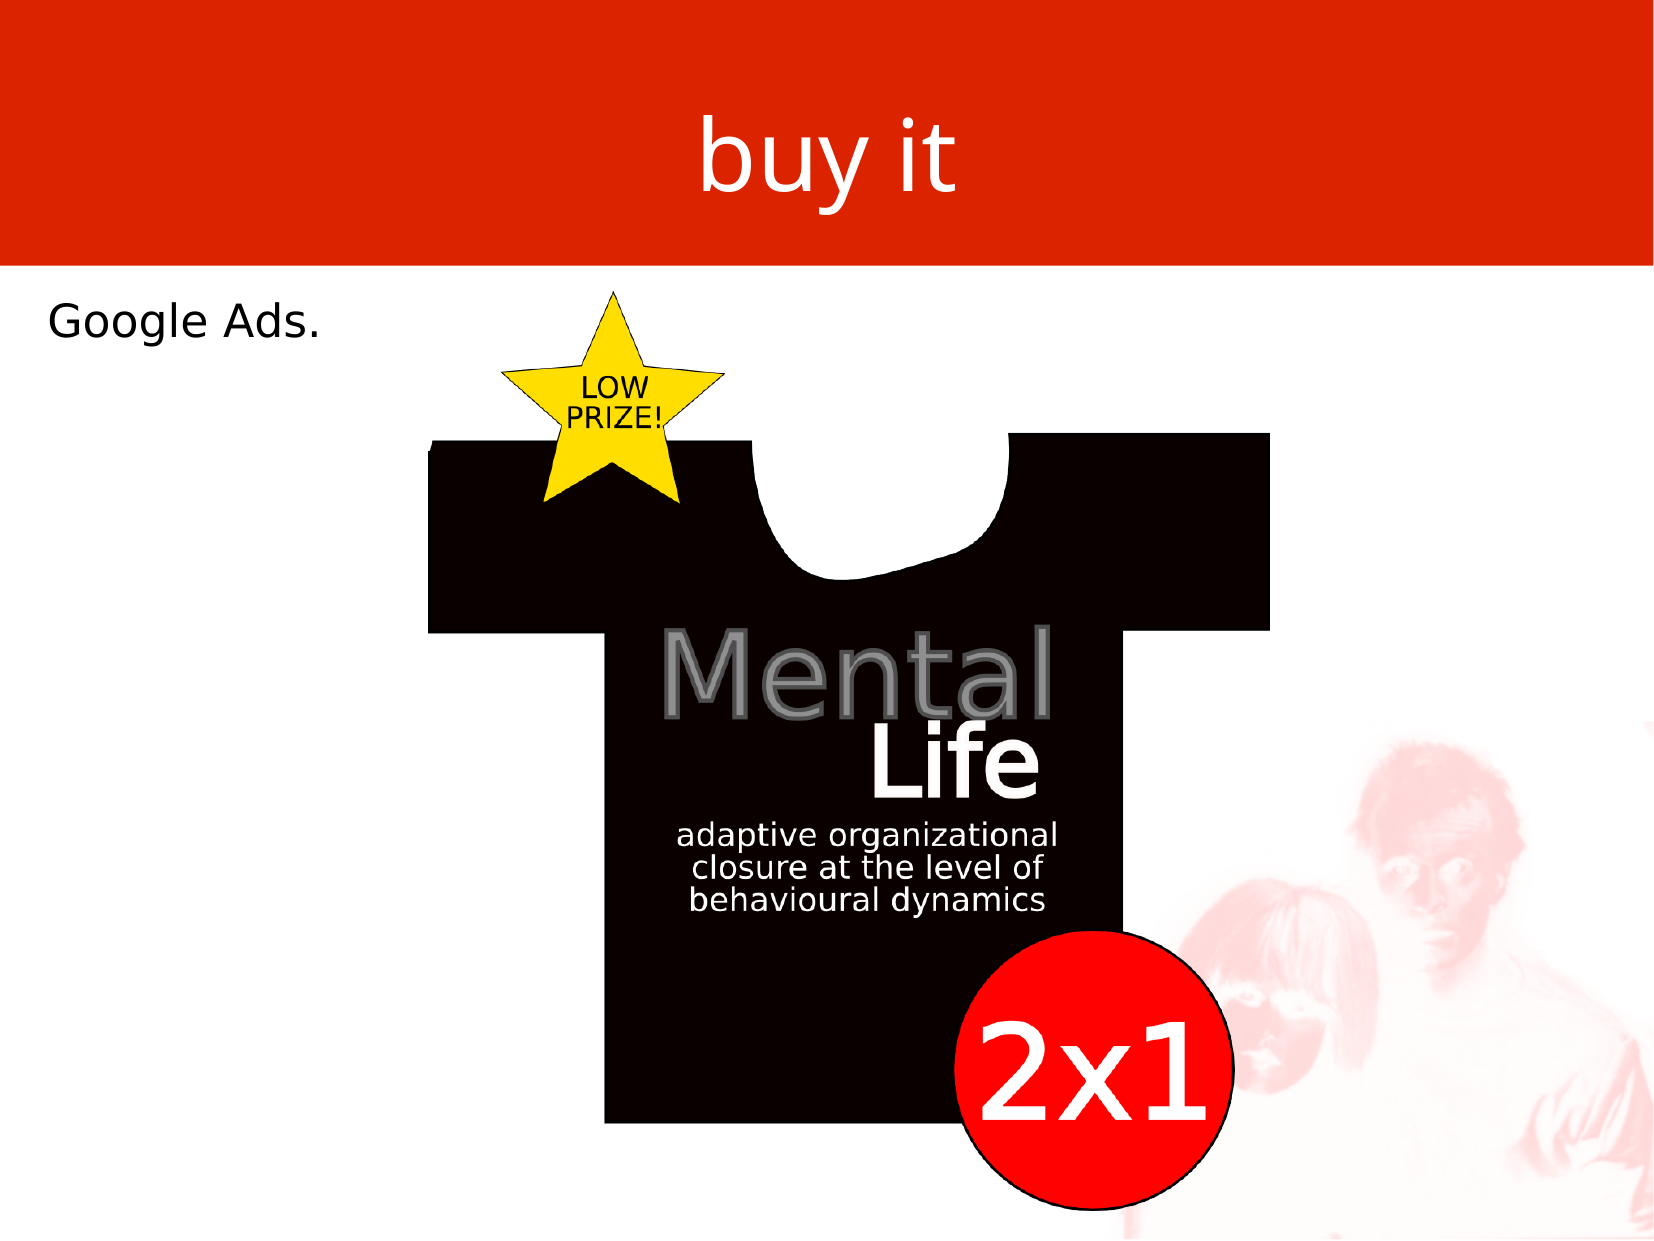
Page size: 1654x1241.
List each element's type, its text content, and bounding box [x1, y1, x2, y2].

text_box [0, 0, 1654, 266]
title buy it [82, 49, 1571, 257]
list Google Ads. [29, 295, 428, 384]
picture [0, 266, 1654, 1241]
